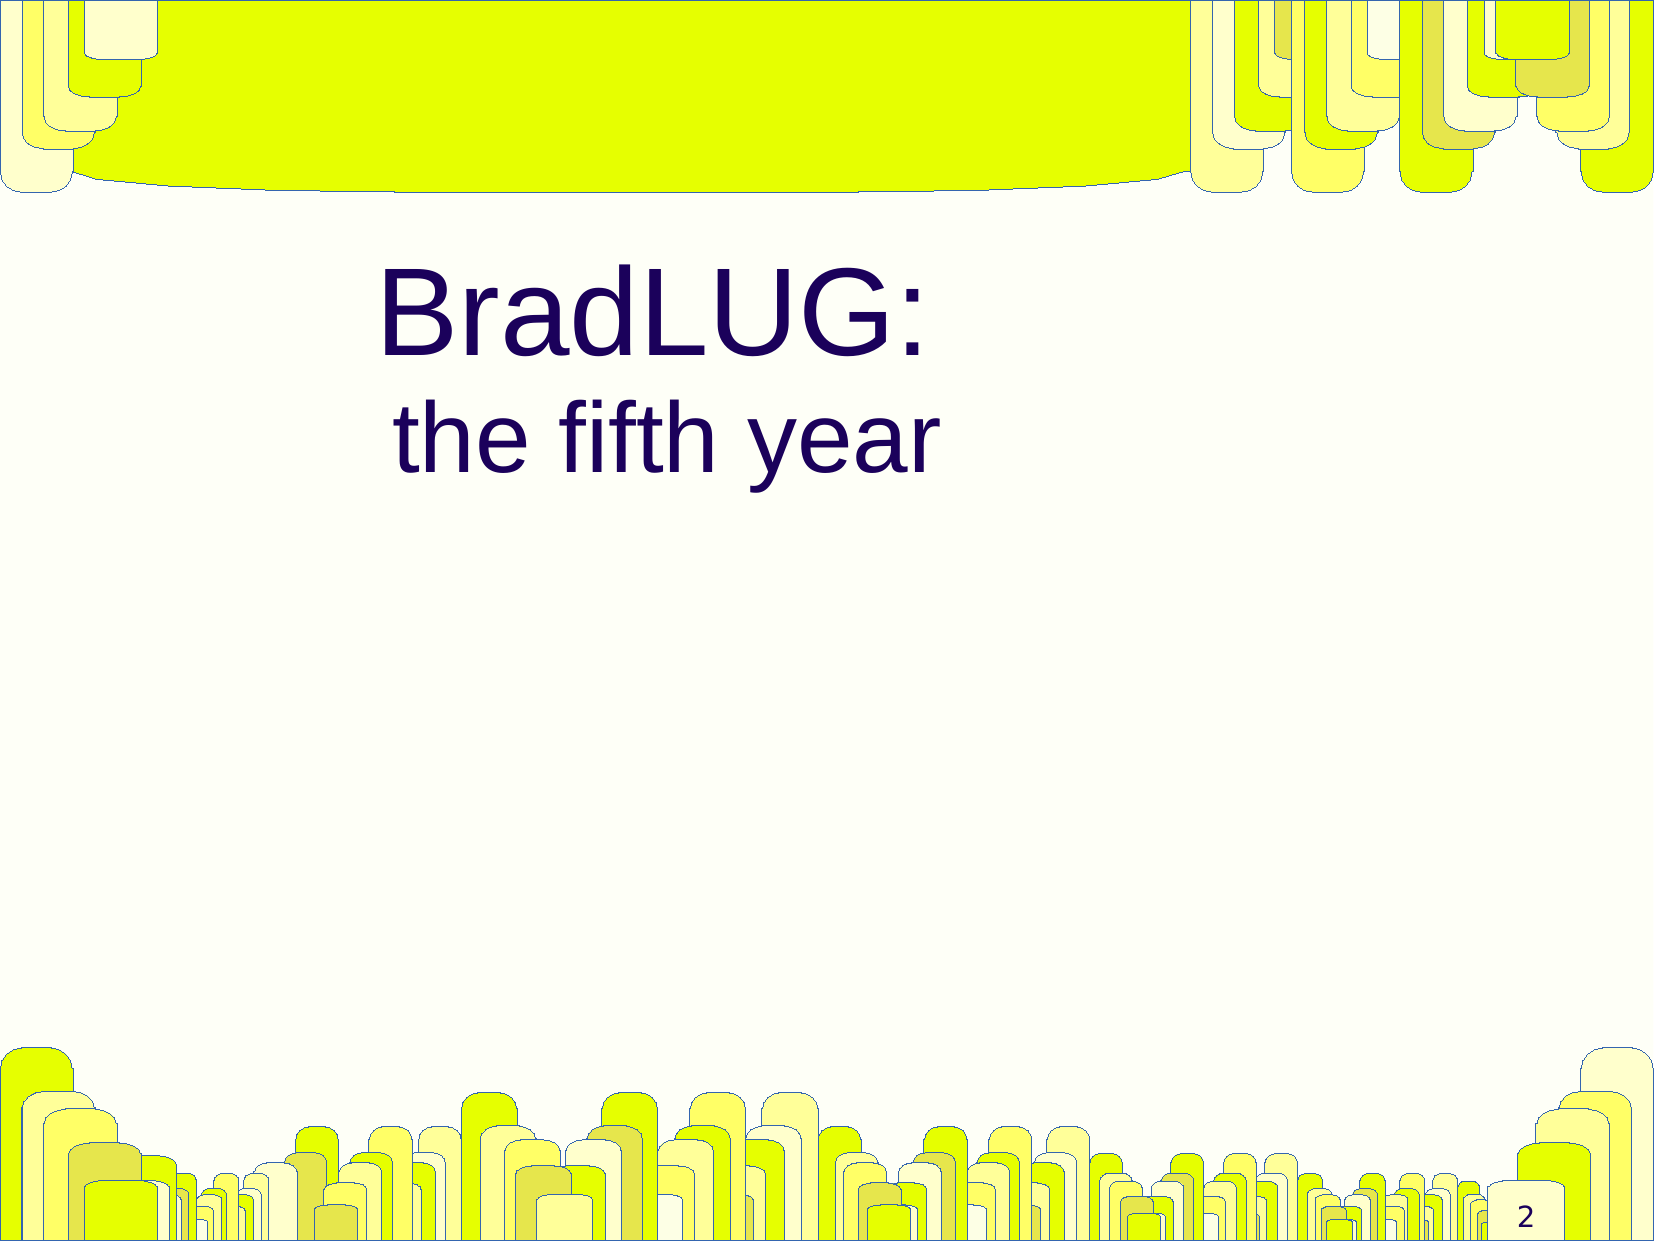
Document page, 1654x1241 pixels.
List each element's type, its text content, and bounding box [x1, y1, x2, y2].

subtitle BradLUG: the fifth year [176, 22, 1158, 983]
